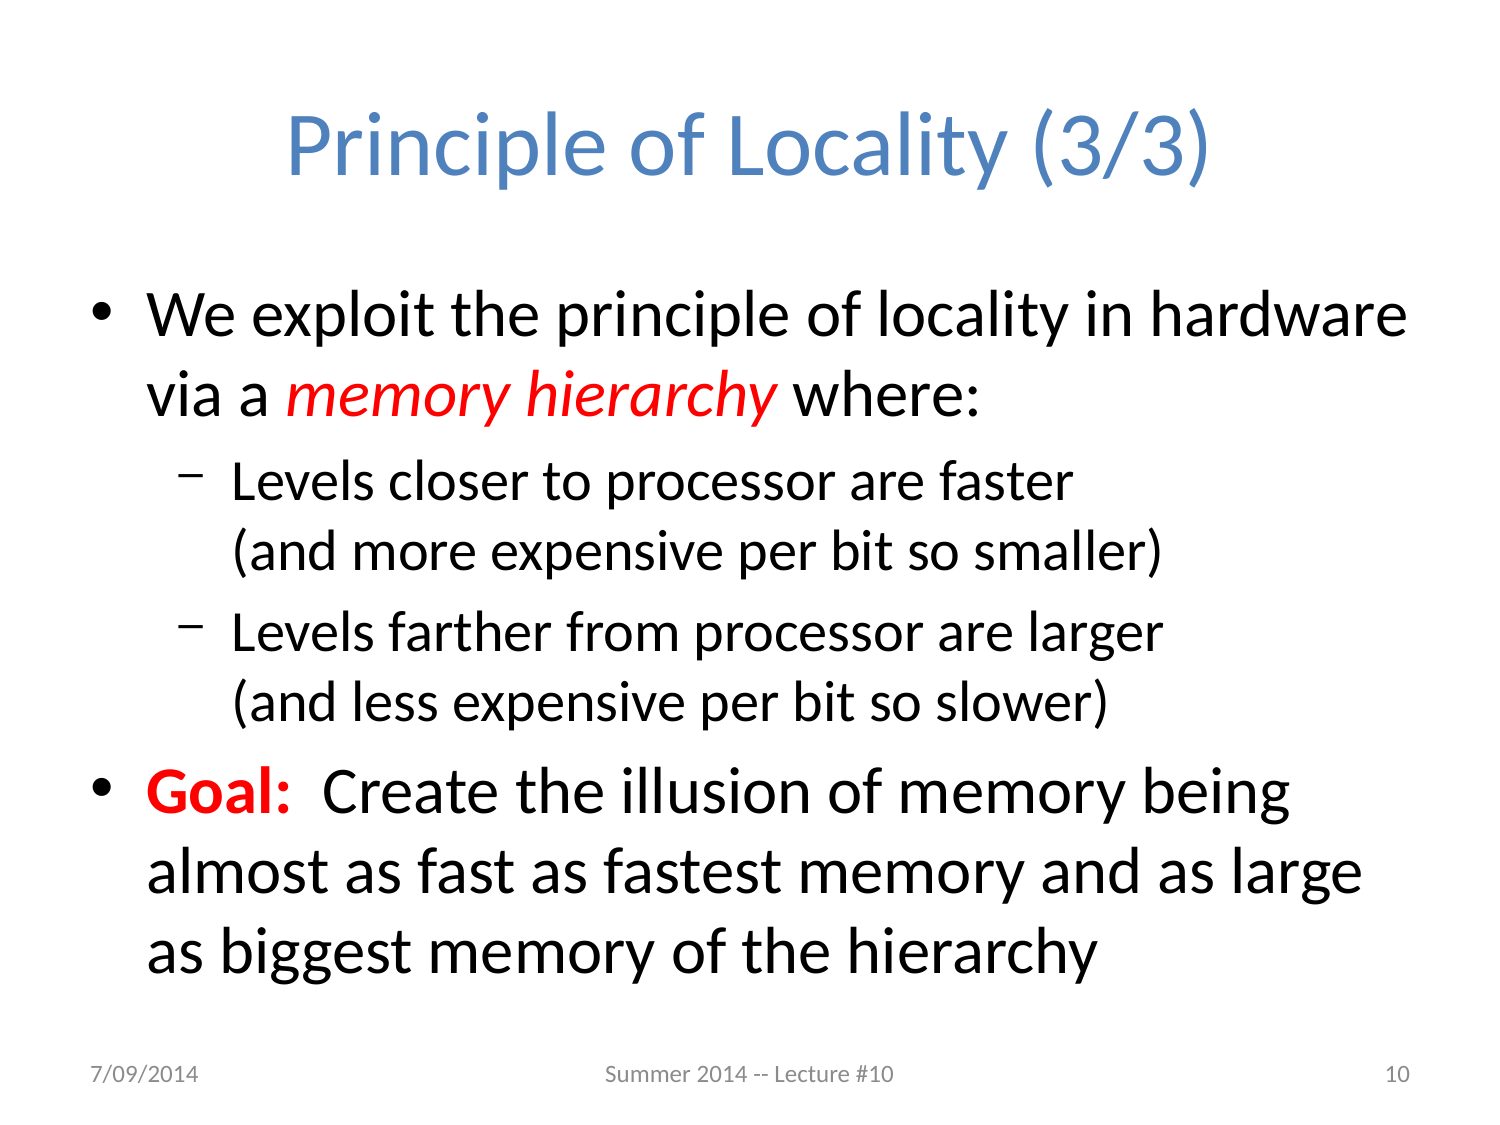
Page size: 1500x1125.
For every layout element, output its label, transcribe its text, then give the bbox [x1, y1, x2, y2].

title Principle of Locality (3/3) [75, 45, 1425, 233]
list We exploit the principle of locality in hardware via a memory hierarchy where: Levels closer to processor are faster (and more expensive per bit so smaller) Levels farther from processor are larger (and less expensive per bit so slower) Goal: Create the illusion of memory being almost as fast as fastest memory and as large as biggest memory of the hierarchy [75, 262, 1425, 1073]
slide_number <number> [1074, 1042, 1425, 1103]
footer Summer 2014 -- Lecture #10 [512, 1042, 988, 1103]
slide_number 7/09/2014 [75, 1042, 425, 1103]
